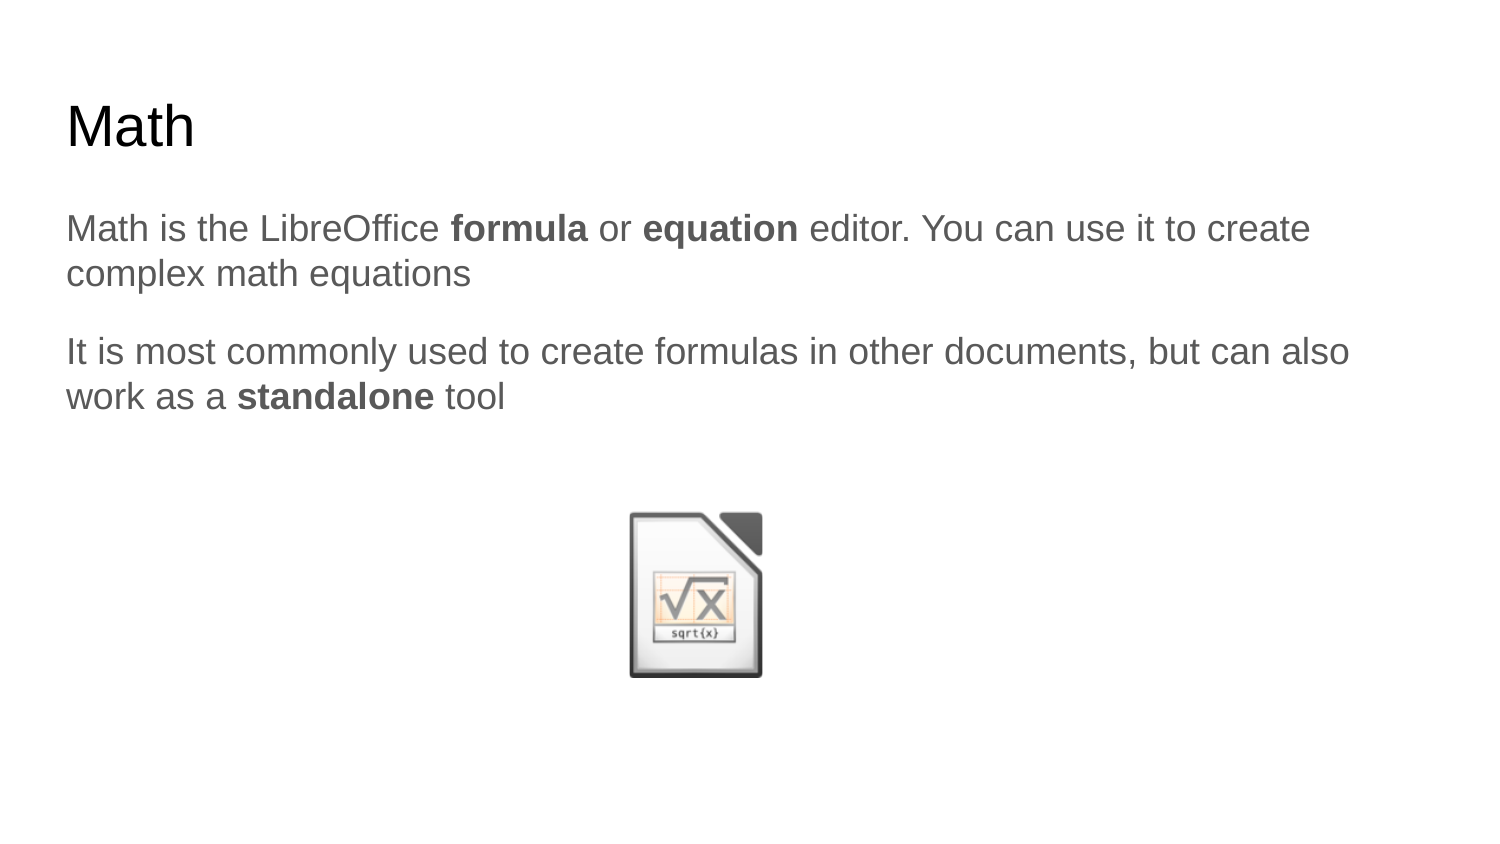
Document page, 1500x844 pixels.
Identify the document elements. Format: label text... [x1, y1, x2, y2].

picture [629, 501, 763, 678]
title Math [51, 72, 1449, 167]
list Math is the LibreOffice formula or equation editor. You can use it to create complex math equations It is most commonly used to create formulas in other documents, but can also work as a standalone tool [51, 189, 1449, 750]
